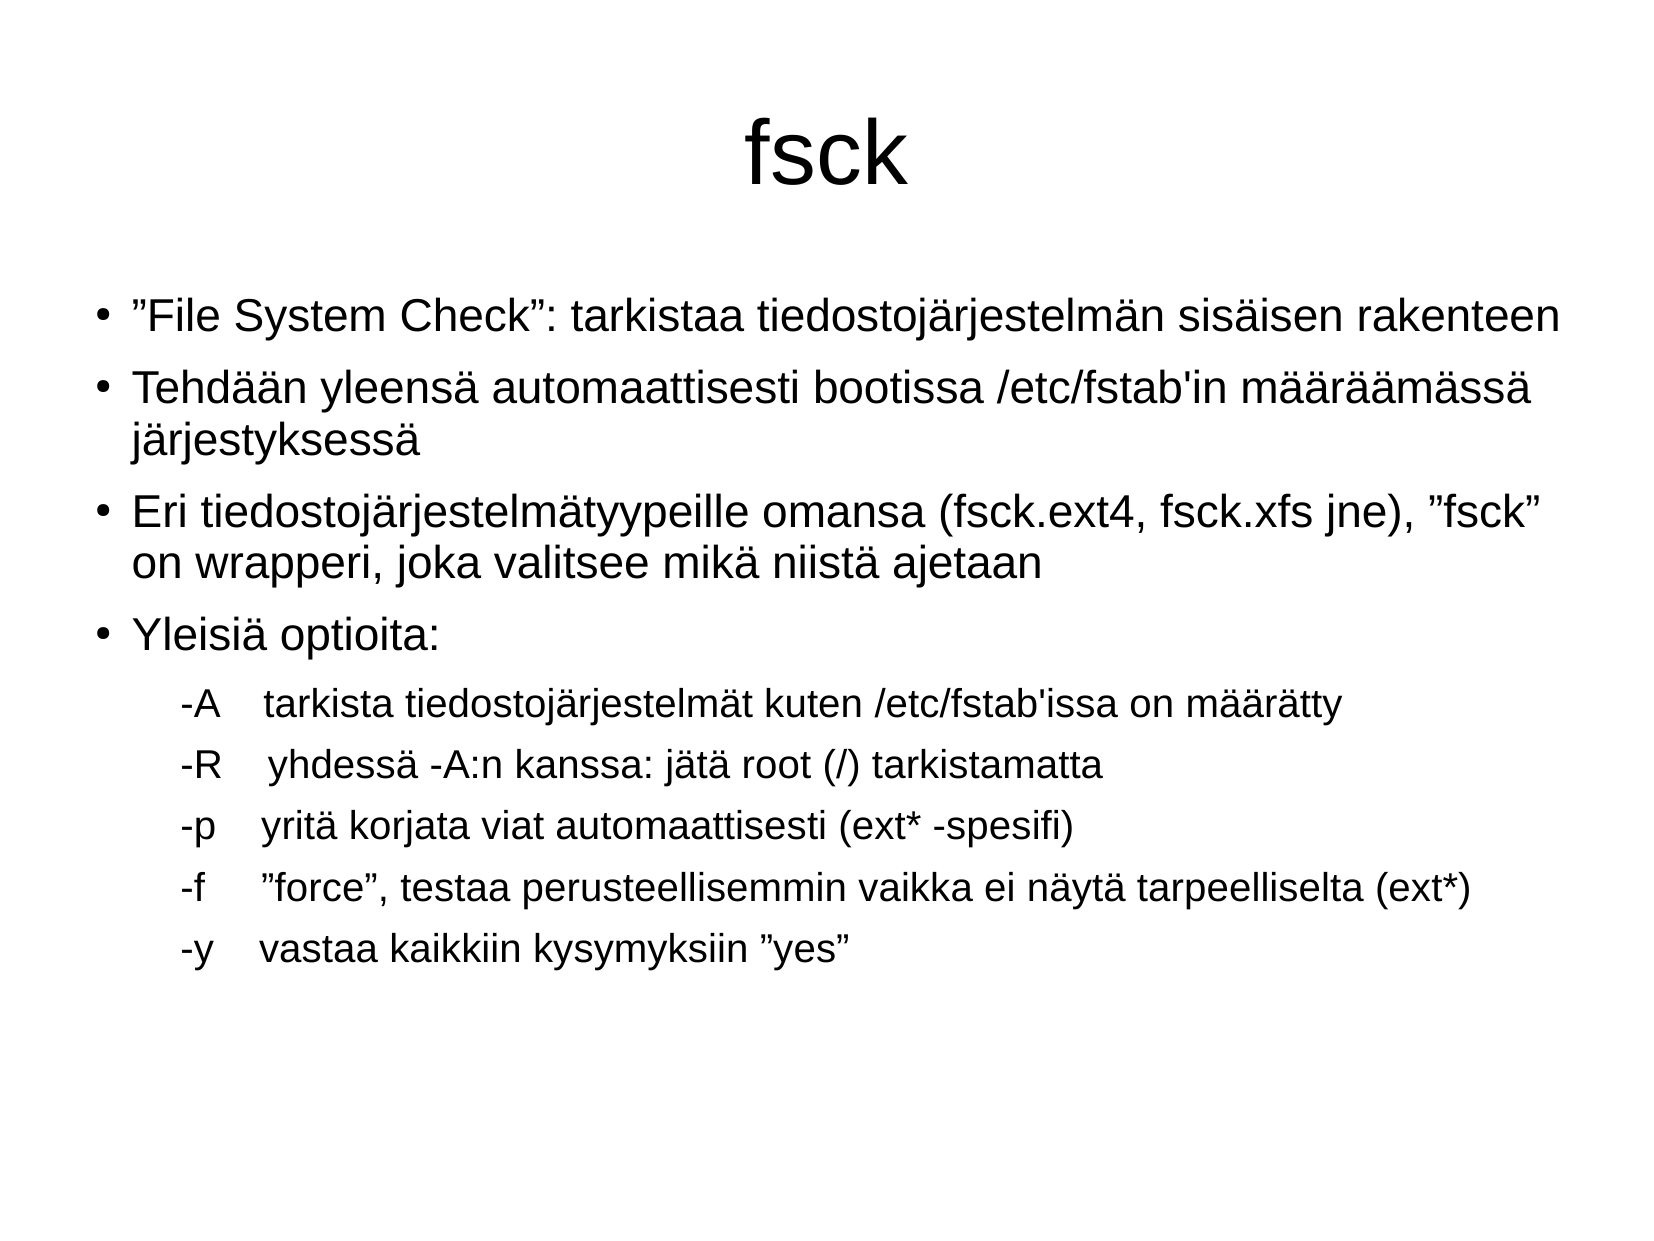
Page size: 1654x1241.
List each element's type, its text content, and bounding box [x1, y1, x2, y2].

title fsck [82, 49, 1571, 257]
list ”File System Check”: tarkistaa tiedostojärjestelmän sisäisen rakenteen Tehdään yleensä automaattisesti bootissa /etc/fstab'in määräämässä järjestyksessä Eri tiedostojärjestelmätyypeille omansa (fsck.ext4, fsck.xfs jne), ”fsck” on wrapperi, joka valitsee mikä niistä ajetaan Yleisiä optioita: -A tarkista tiedostojärjestelmät kuten /etc/fstab'issa on määrätty -R yhdessä -A:n kanssa: jätä root (/) tarkistamatta -p yritä korjata viat automaattisesti (ext* -spesifi) -f ”force”, testaa perusteellisemmin vaikka ei näytä tarpeelliselta (ext*) -y vastaa kaikkiin kysymyksiin ”yes” [82, 290, 1571, 1010]
